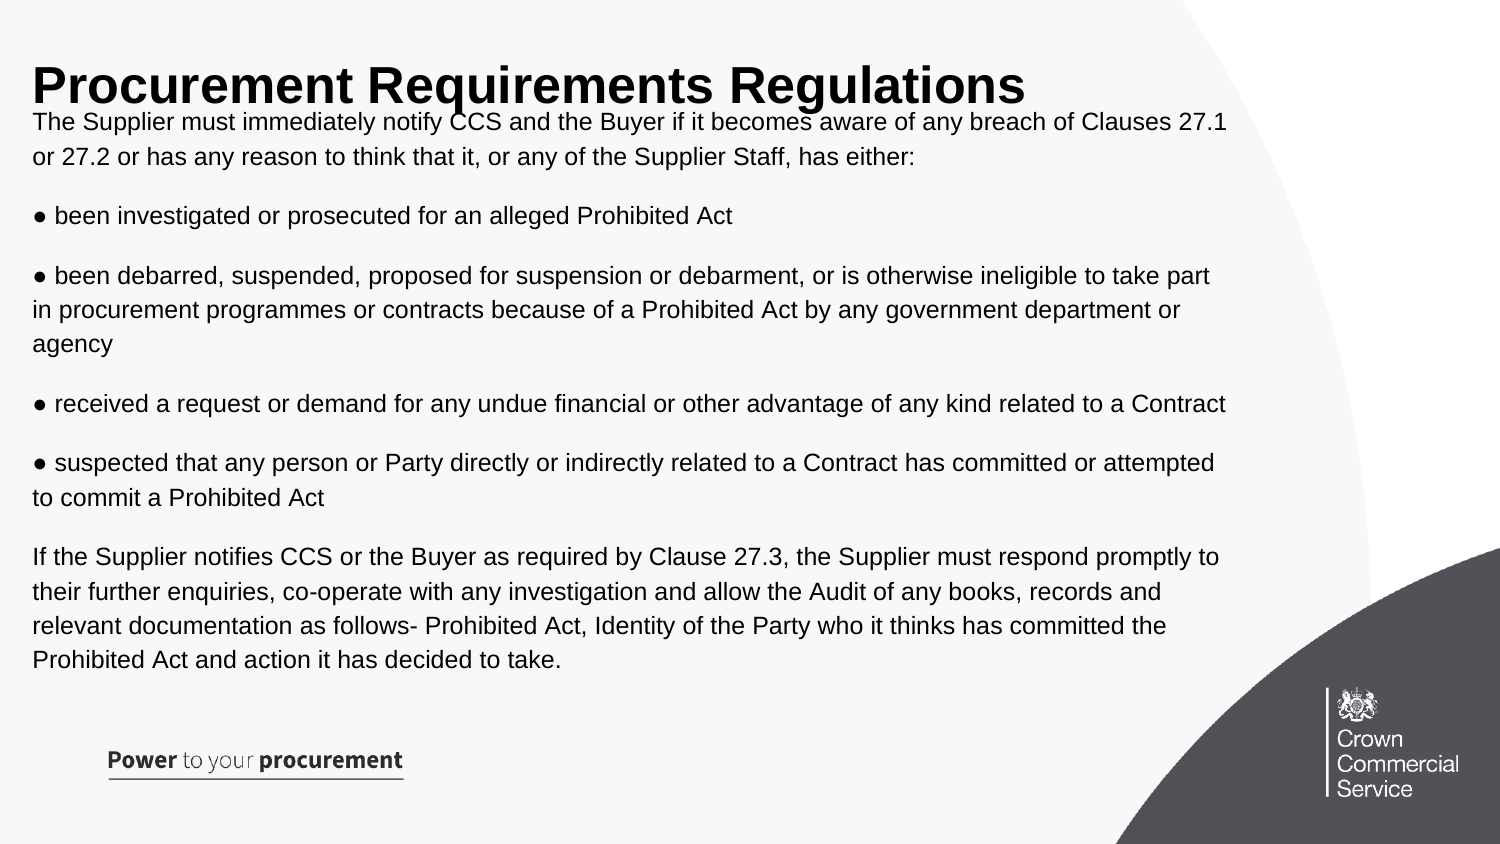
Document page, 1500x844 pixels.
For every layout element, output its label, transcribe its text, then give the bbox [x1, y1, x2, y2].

subtitle The Supplier must immediately notify CCS and the Buyer if it becomes aware of any breach of Clauses 27.1 or 27.2 or has any reason to think that it, or any of the Supplier Staff, has either: ● been investigated or prosecuted for an alleged Prohibited Act ● been debarred, suspended, proposed for suspension or debarment, or is otherwise ineligible to take part in procurement programmes or contracts because of a Prohibited Act by any government department or agency ● received a request or demand for any undue financial or other advantage of any kind related to a Contract ● suspected that any person or Party directly or indirectly related to a Contract has committed or attempted to commit a Prohibited Act If the Supplier notifies CCS or the Buyer as required by Clause 27.3, the Supplier must respond promptly to their further enquiries, co-operate with any investigation and allow the Audit of any books, records and relevant documentation as follows- Prohibited Act, Identity of the Party who it thinks has committed the Prohibited Act and action it has decided to take. [32, 101, 1234, 830]
title Procurement Requirements Regulations [32, 42, 1468, 104]
